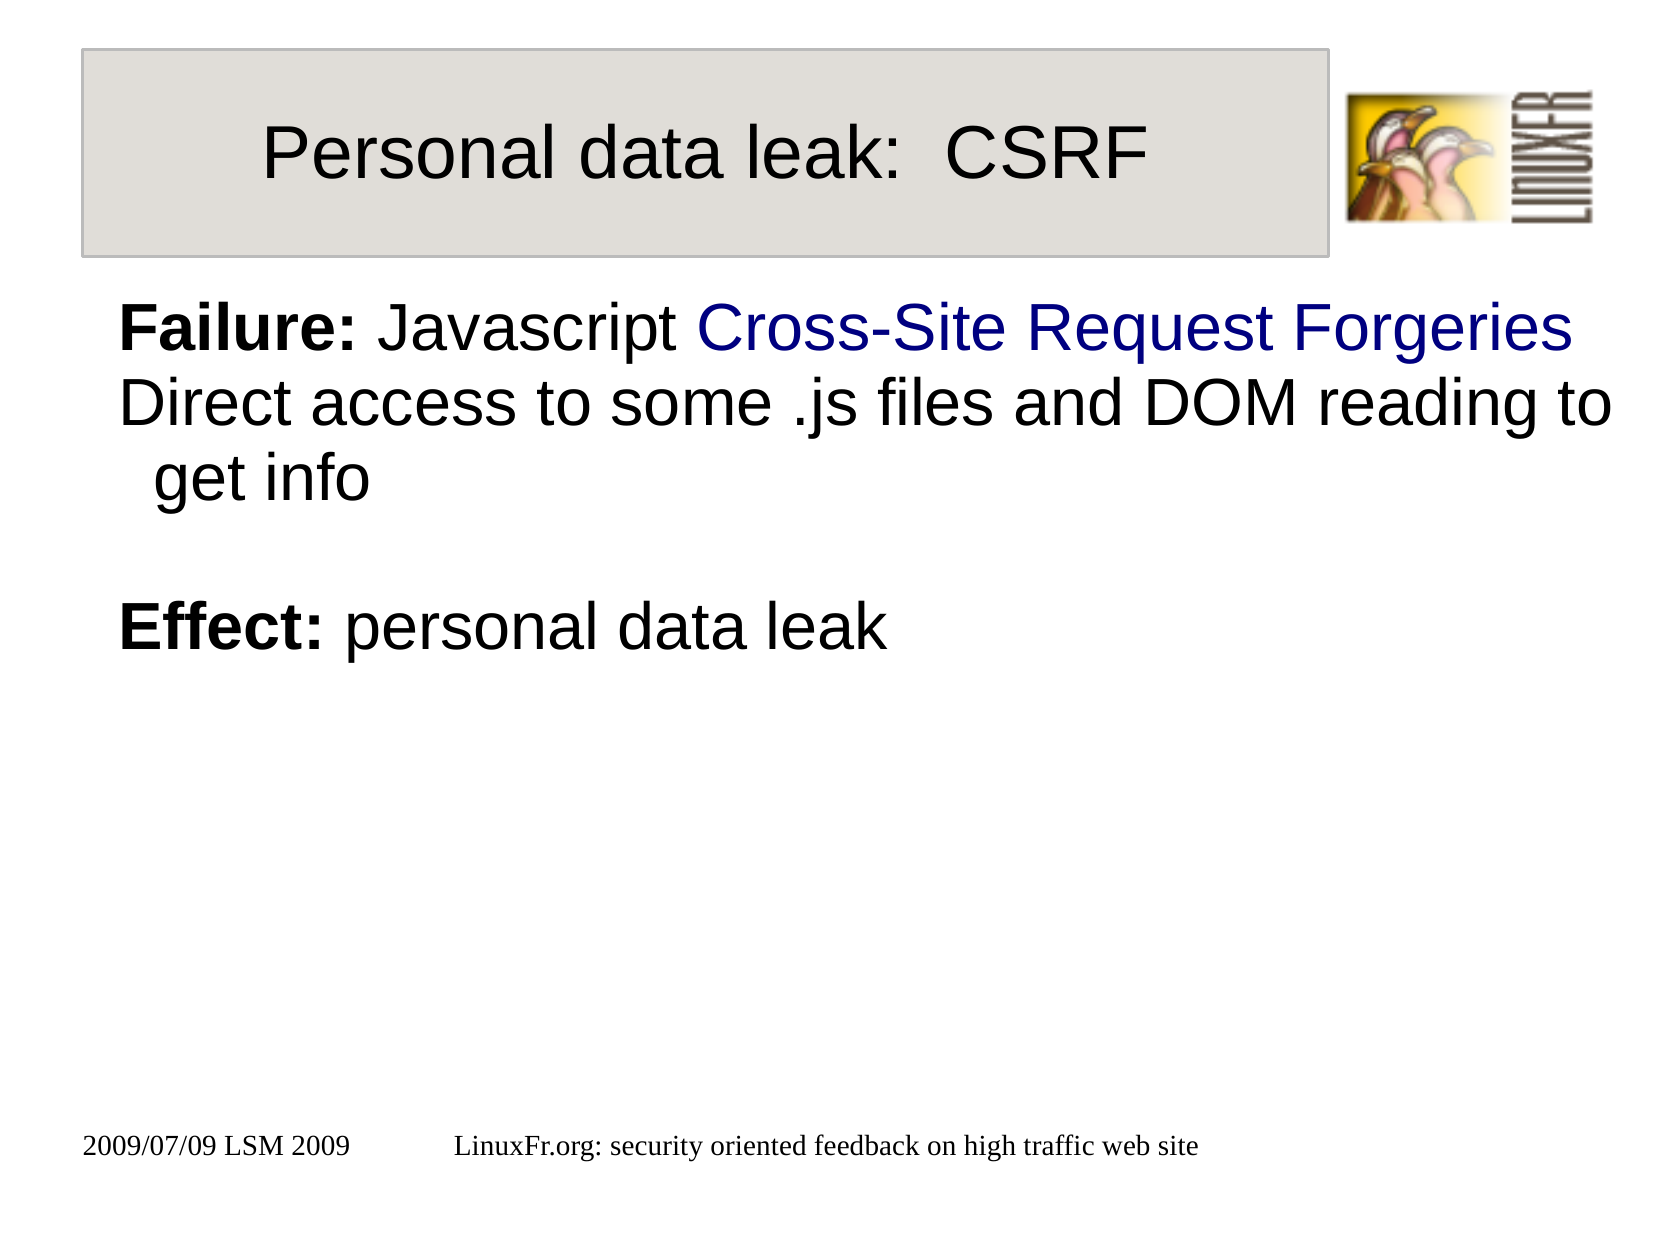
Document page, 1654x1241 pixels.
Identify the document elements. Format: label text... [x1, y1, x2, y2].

title Personal data leak: CSRF [82, 49, 1329, 257]
subtitle Failure: Javascript Cross-Site Request Forgeries Direct access to some .js files and DOM reading to get info Effect: personal data leak [82, 290, 1625, 1109]
picture [1341, 88, 1601, 229]
